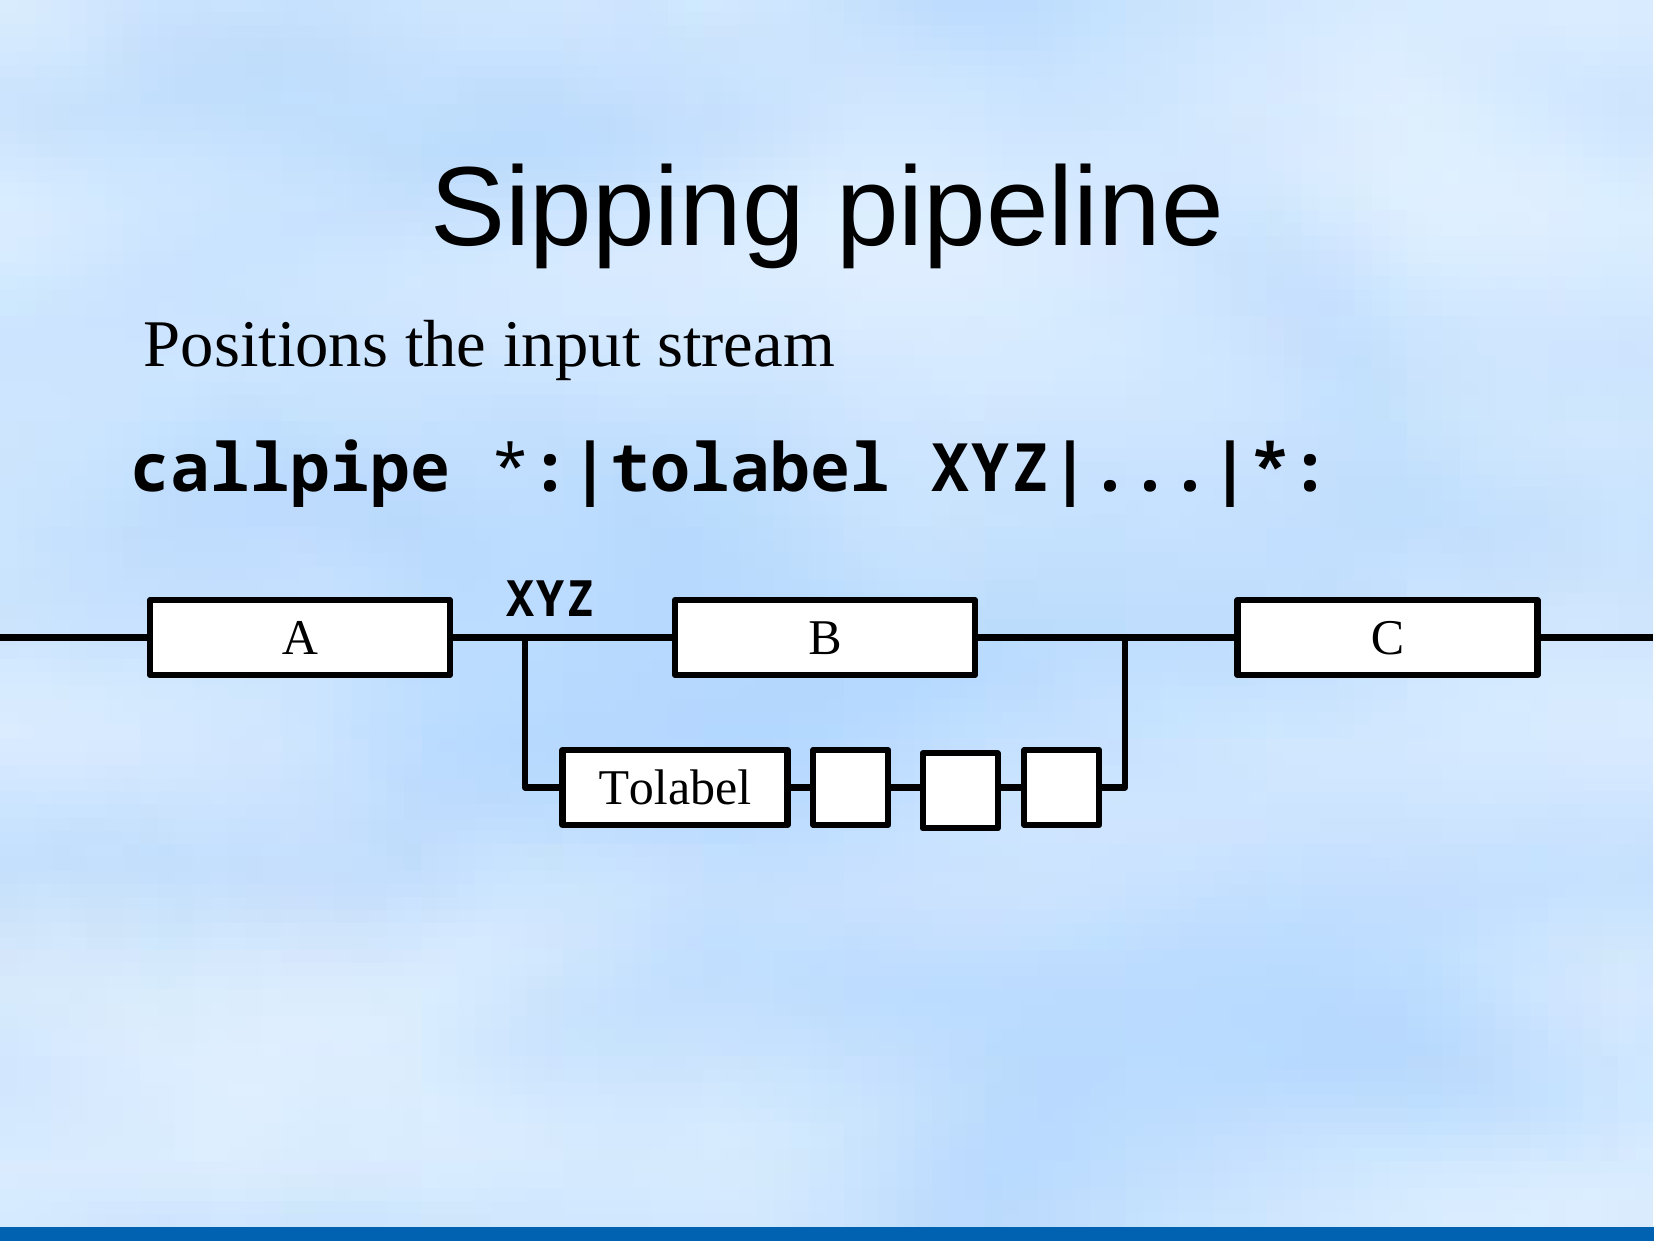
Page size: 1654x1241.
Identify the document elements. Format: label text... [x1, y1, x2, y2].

text_box C [1237, 600, 1538, 676]
text_box [922, 753, 998, 829]
text_box XYZ [487, 562, 638, 622]
text_box B [674, 600, 975, 676]
list Positions the input stream [125, 307, 1538, 413]
title Sipping pipeline [121, 102, 1533, 311]
text_box Tolabel [562, 750, 788, 826]
text_box [1024, 750, 1100, 826]
list callpipe *:|tolabel XYZ|...|*: [112, 419, 1525, 526]
picture [0, 0, 1654, 1227]
text_box A [149, 600, 450, 676]
text_box [813, 750, 889, 826]
